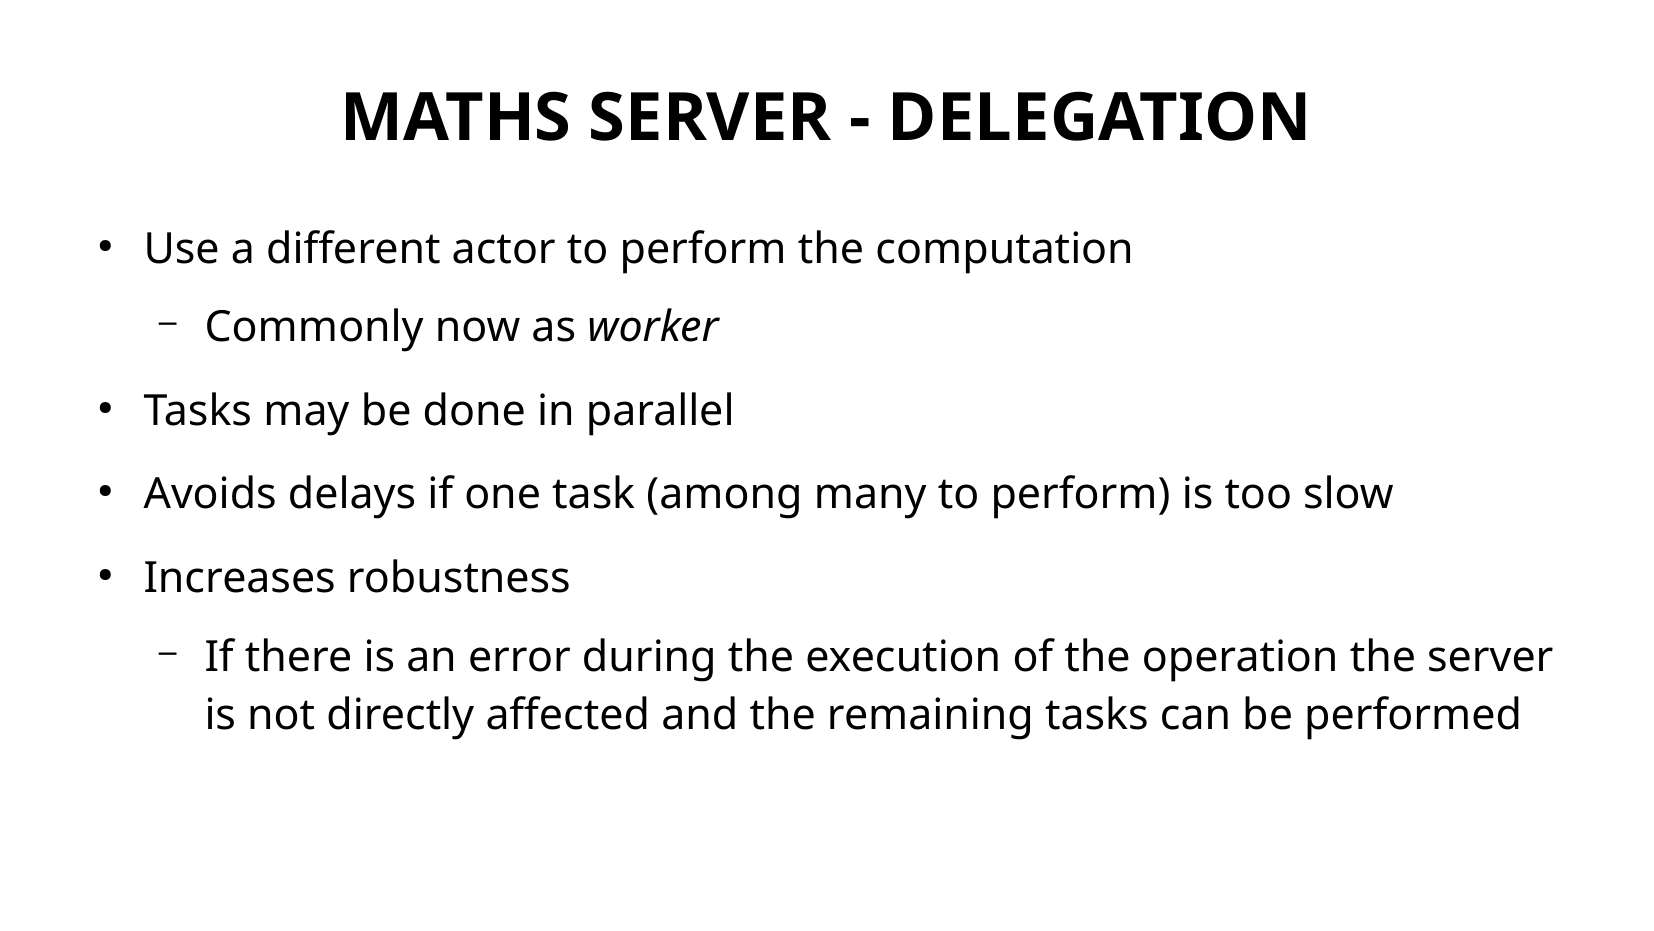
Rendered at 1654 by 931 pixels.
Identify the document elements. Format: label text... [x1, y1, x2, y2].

title MATHS SERVER - DELEGATION [82, 36, 1571, 193]
list Use a different actor to perform the computation Commonly now as worker Tasks may be done in parallel Avoids delays if one task (among many to perform) is too slow Increases robustness If there is an error during the execution of the operation the server is not directly affected and the remaining tasks can be performed [82, 217, 1571, 757]
